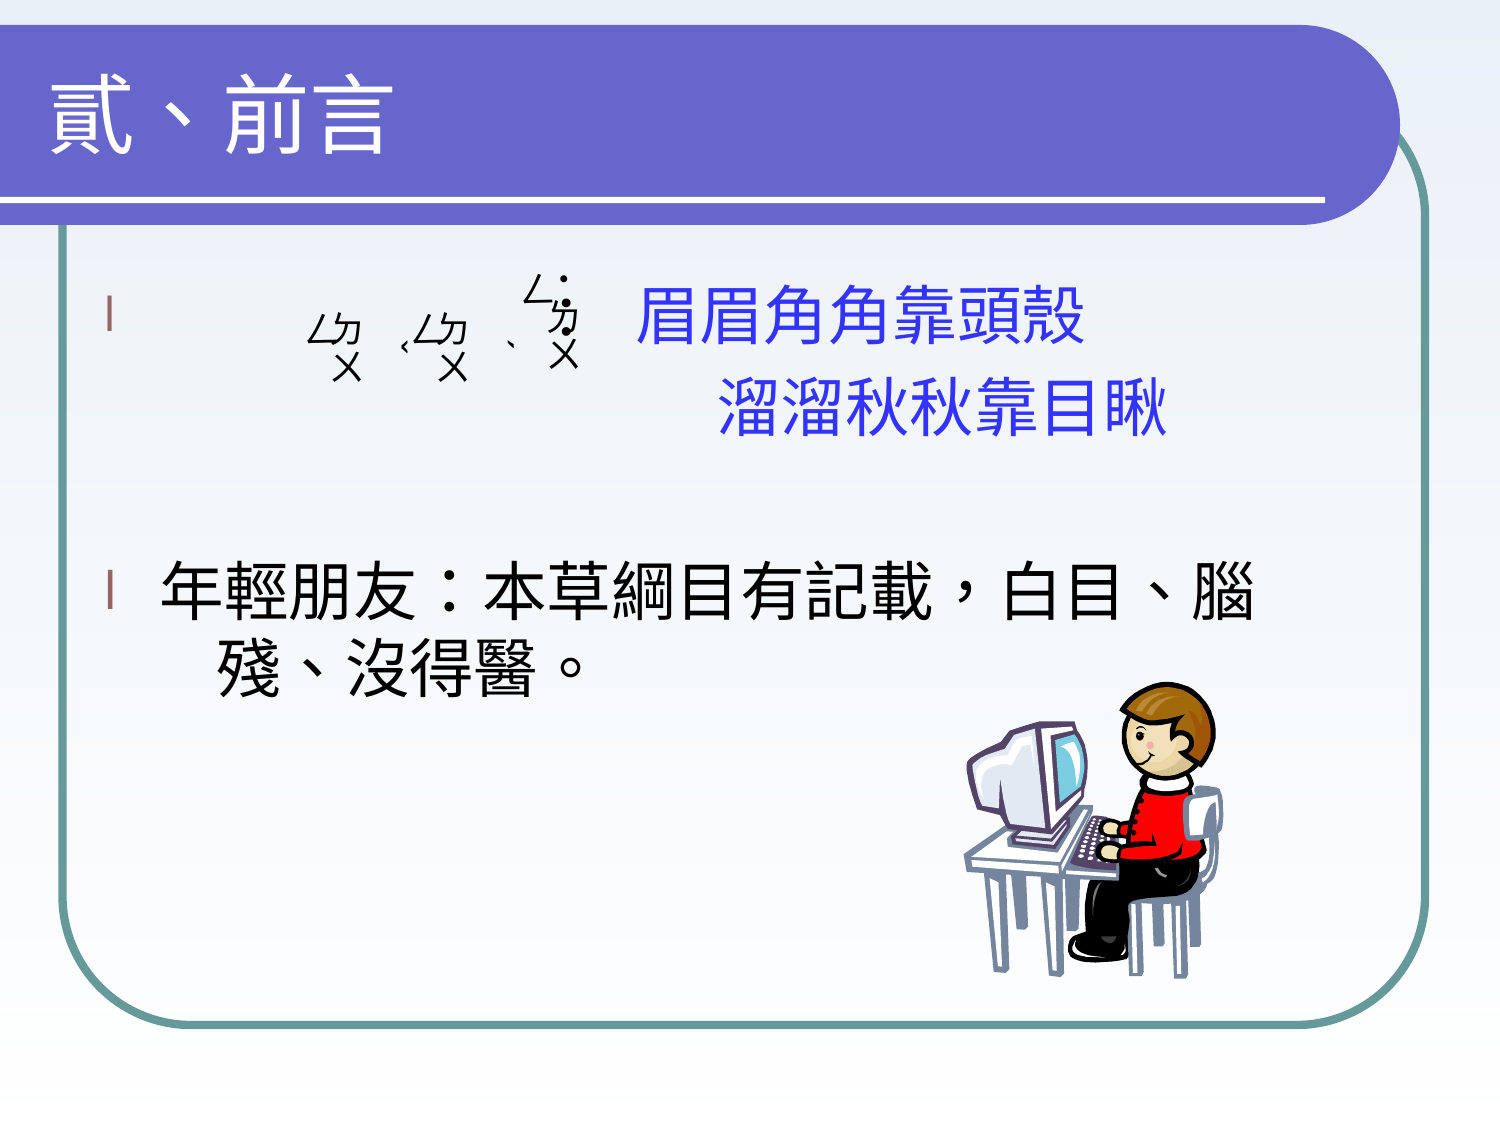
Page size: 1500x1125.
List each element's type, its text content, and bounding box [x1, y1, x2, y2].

text_box ˙ㄉㄨㄥ [517, 255, 641, 421]
text_box ˇ ㄉㄨㄥ [301, 295, 472, 438]
title 貳、前言 [32, 37, 1347, 188]
text_box ˊ ㄉㄨㄥ [472, 295, 579, 426]
picture [962, 680, 1225, 980]
text_box ： 眉眉角角靠頭殼 溜溜秋秋靠目瞅 年輕朋友：本草綱目有記載，白目、腦殘、沒得醫。 [88, 267, 1323, 992]
